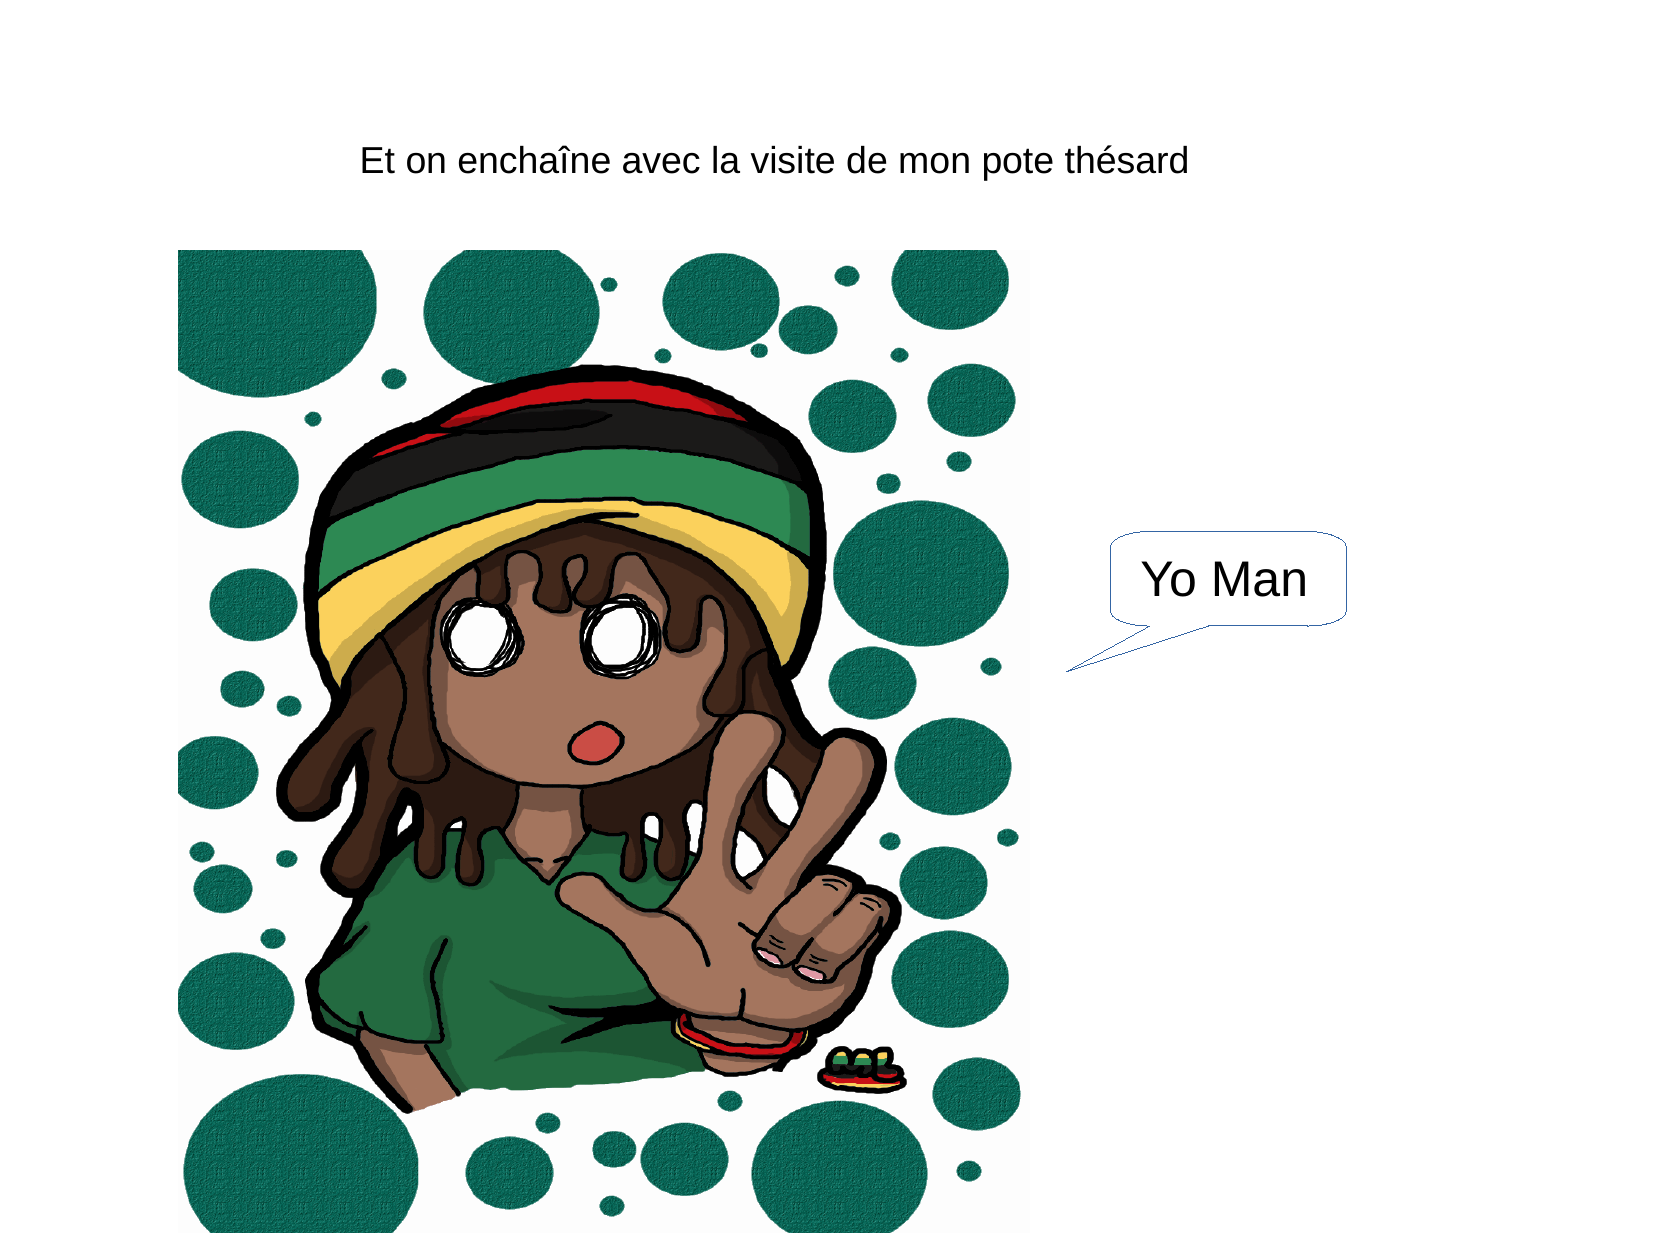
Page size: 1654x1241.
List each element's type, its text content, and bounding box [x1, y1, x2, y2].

text_box Yo Man [1125, 543, 1323, 615]
text_box Et on enchaîne avec la visite de mon pote thésard [344, 132, 1205, 189]
picture [178, 250, 1030, 1233]
